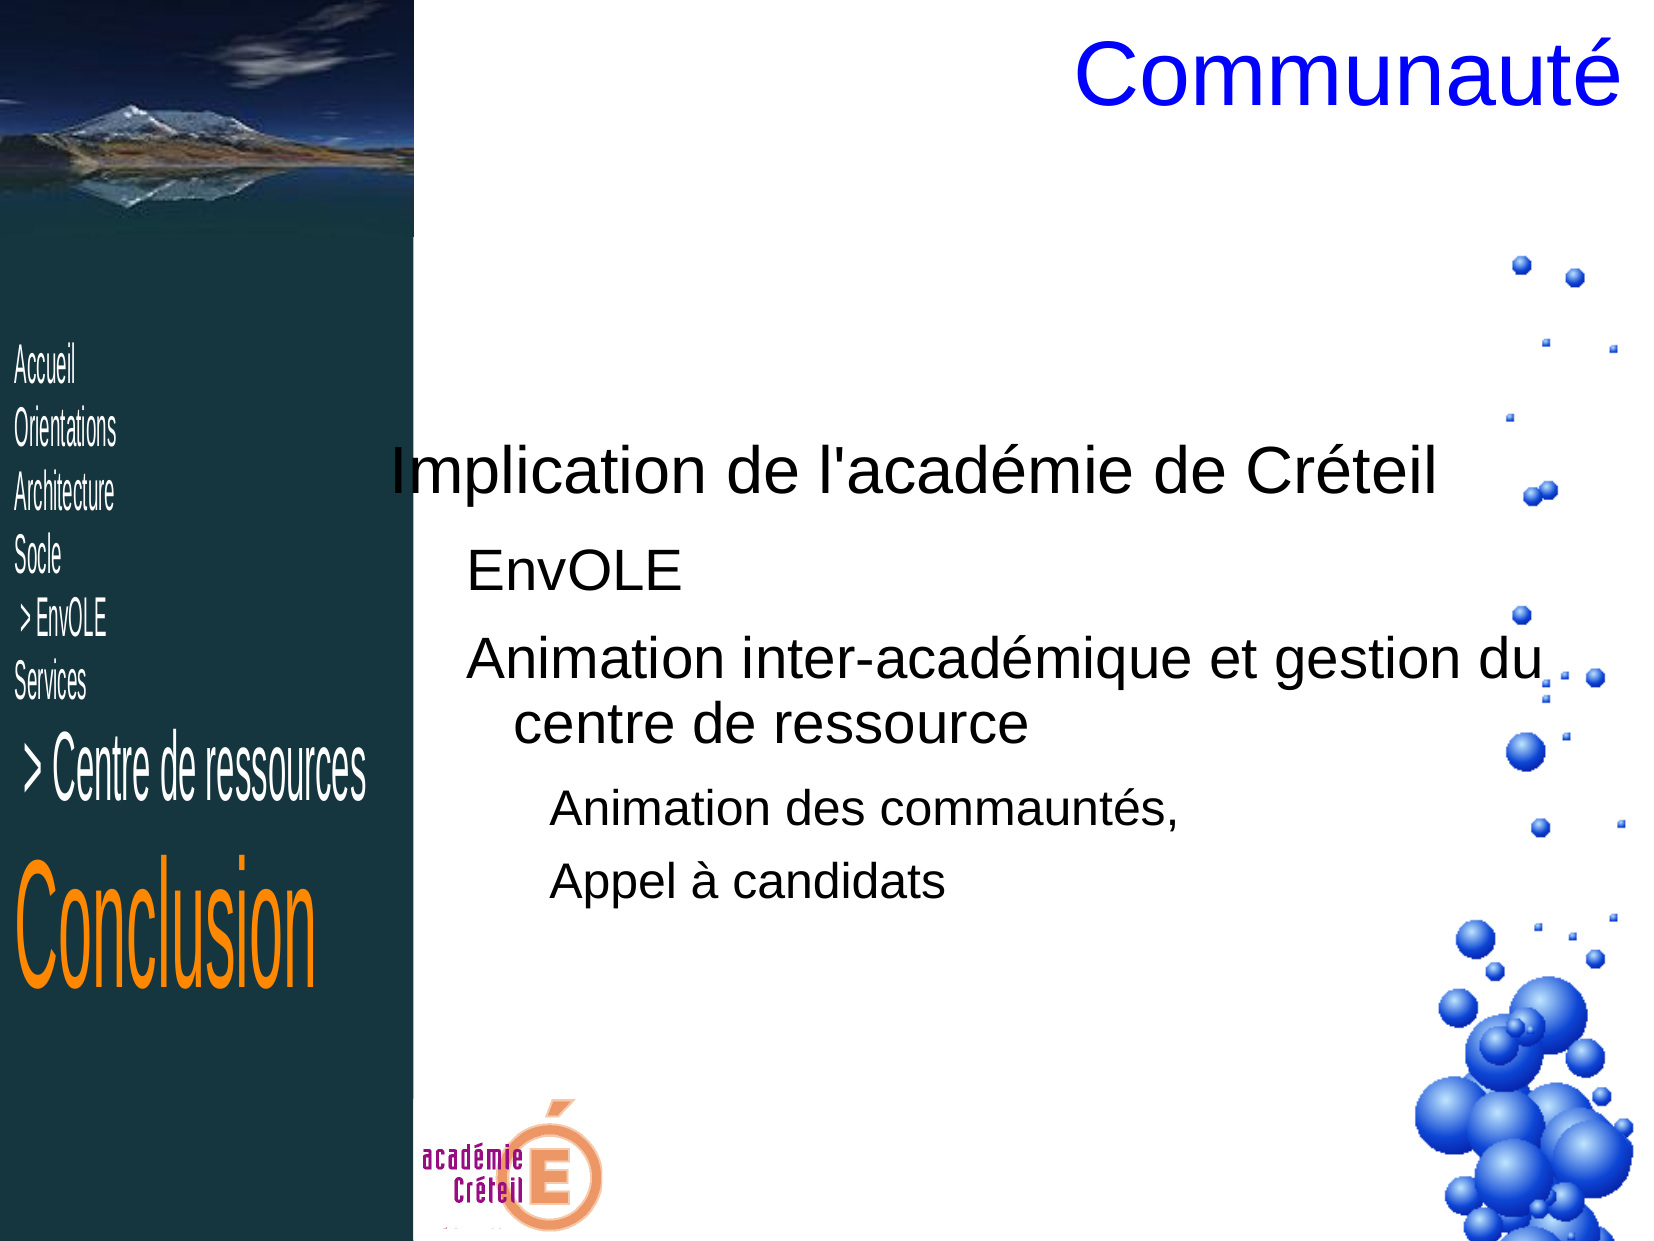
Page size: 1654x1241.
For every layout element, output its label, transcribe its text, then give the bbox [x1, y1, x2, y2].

picture [413, 1152, 603, 1240]
list Implication de l'académie de Créteil EnvOLE Animation inter-académique et gestion du centre de ressource Animation des commauntés, Appel à candidats [372, 190, 1654, 1152]
title Communauté [0, 0, 1625, 148]
picture [0, 148, 414, 237]
picture [1412, 1152, 1648, 1241]
text_box Accueil Orientations Architecture Socle > EnvOLE Services > Centre de ressources Conclusion [0, 324, 384, 1034]
